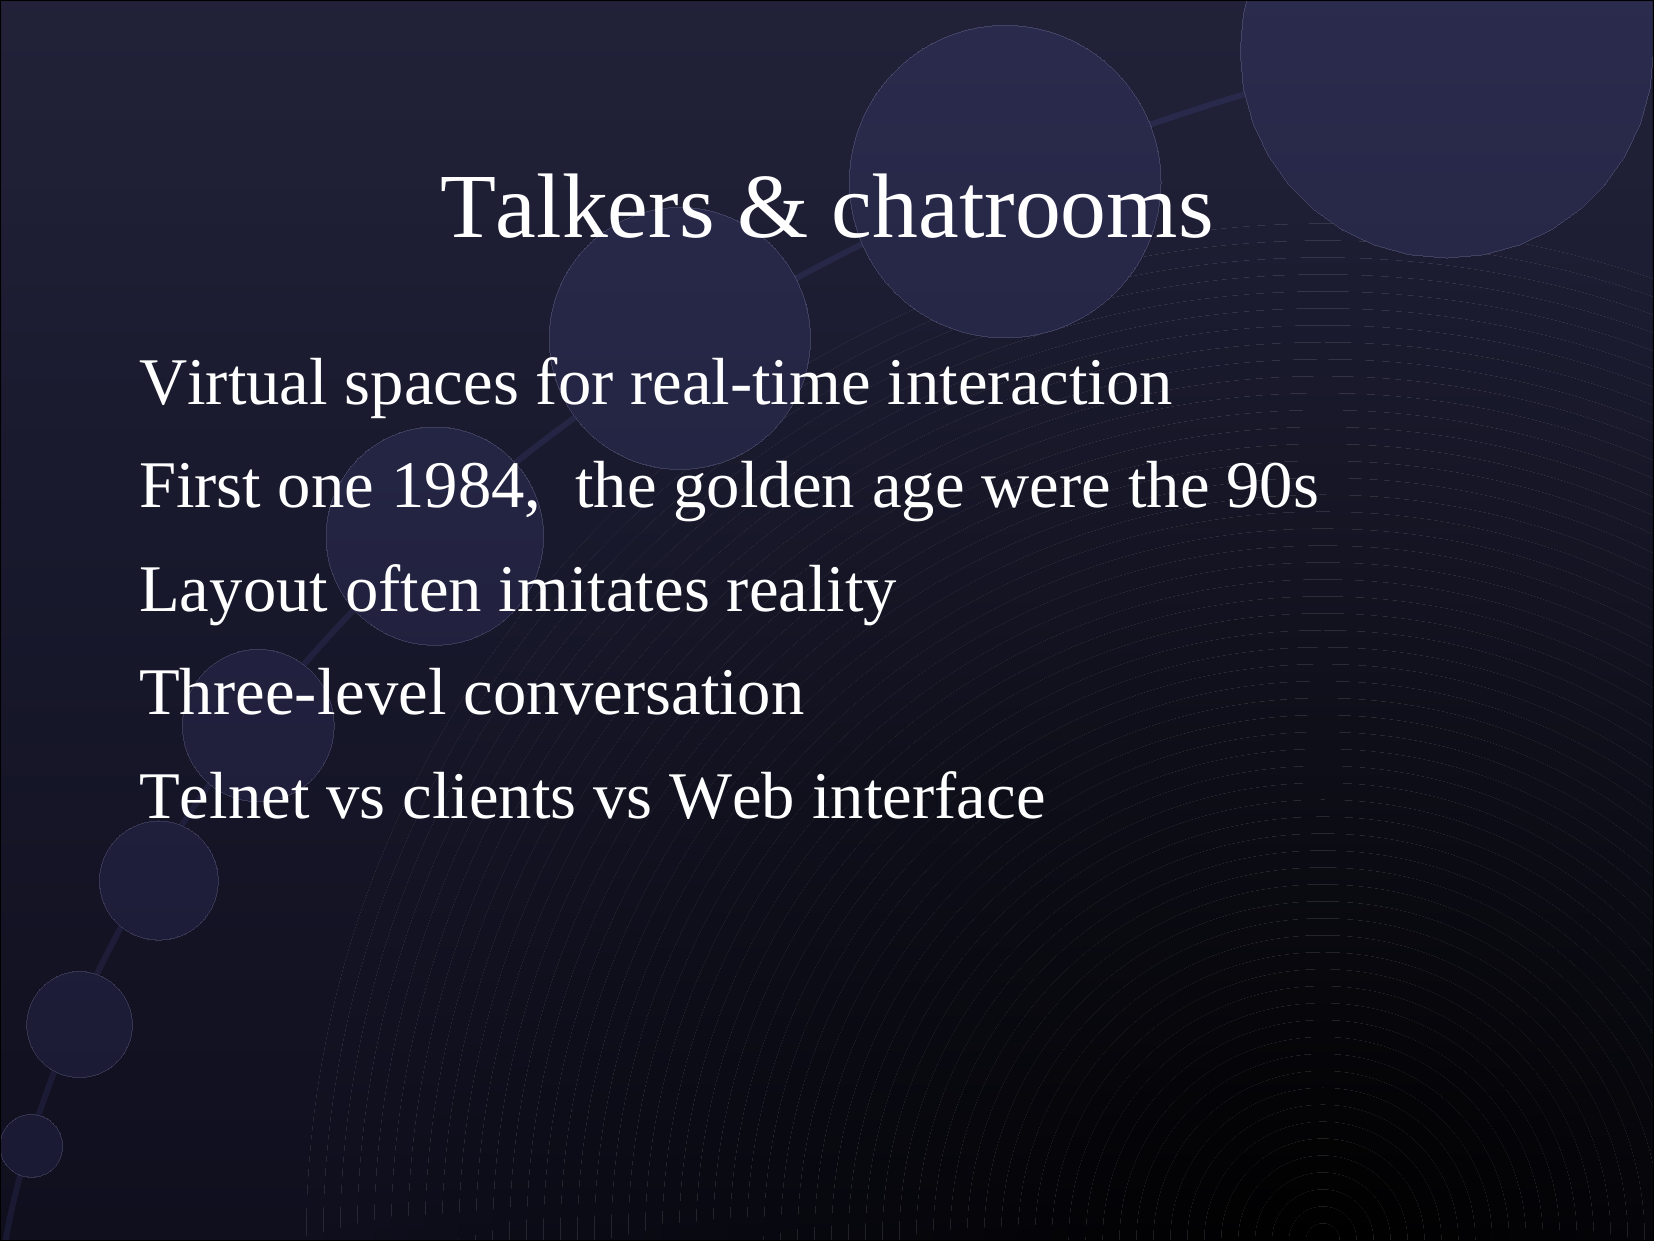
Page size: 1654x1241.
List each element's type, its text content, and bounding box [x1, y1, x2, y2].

list Virtual spaces for real-time interaction First one 1984, the golden age were the 90s Layout often imitates reality Three-level conversation Telnet vs clients vs Web interface [121, 344, 1534, 1127]
title Talkers & chatrooms [121, 102, 1534, 311]
